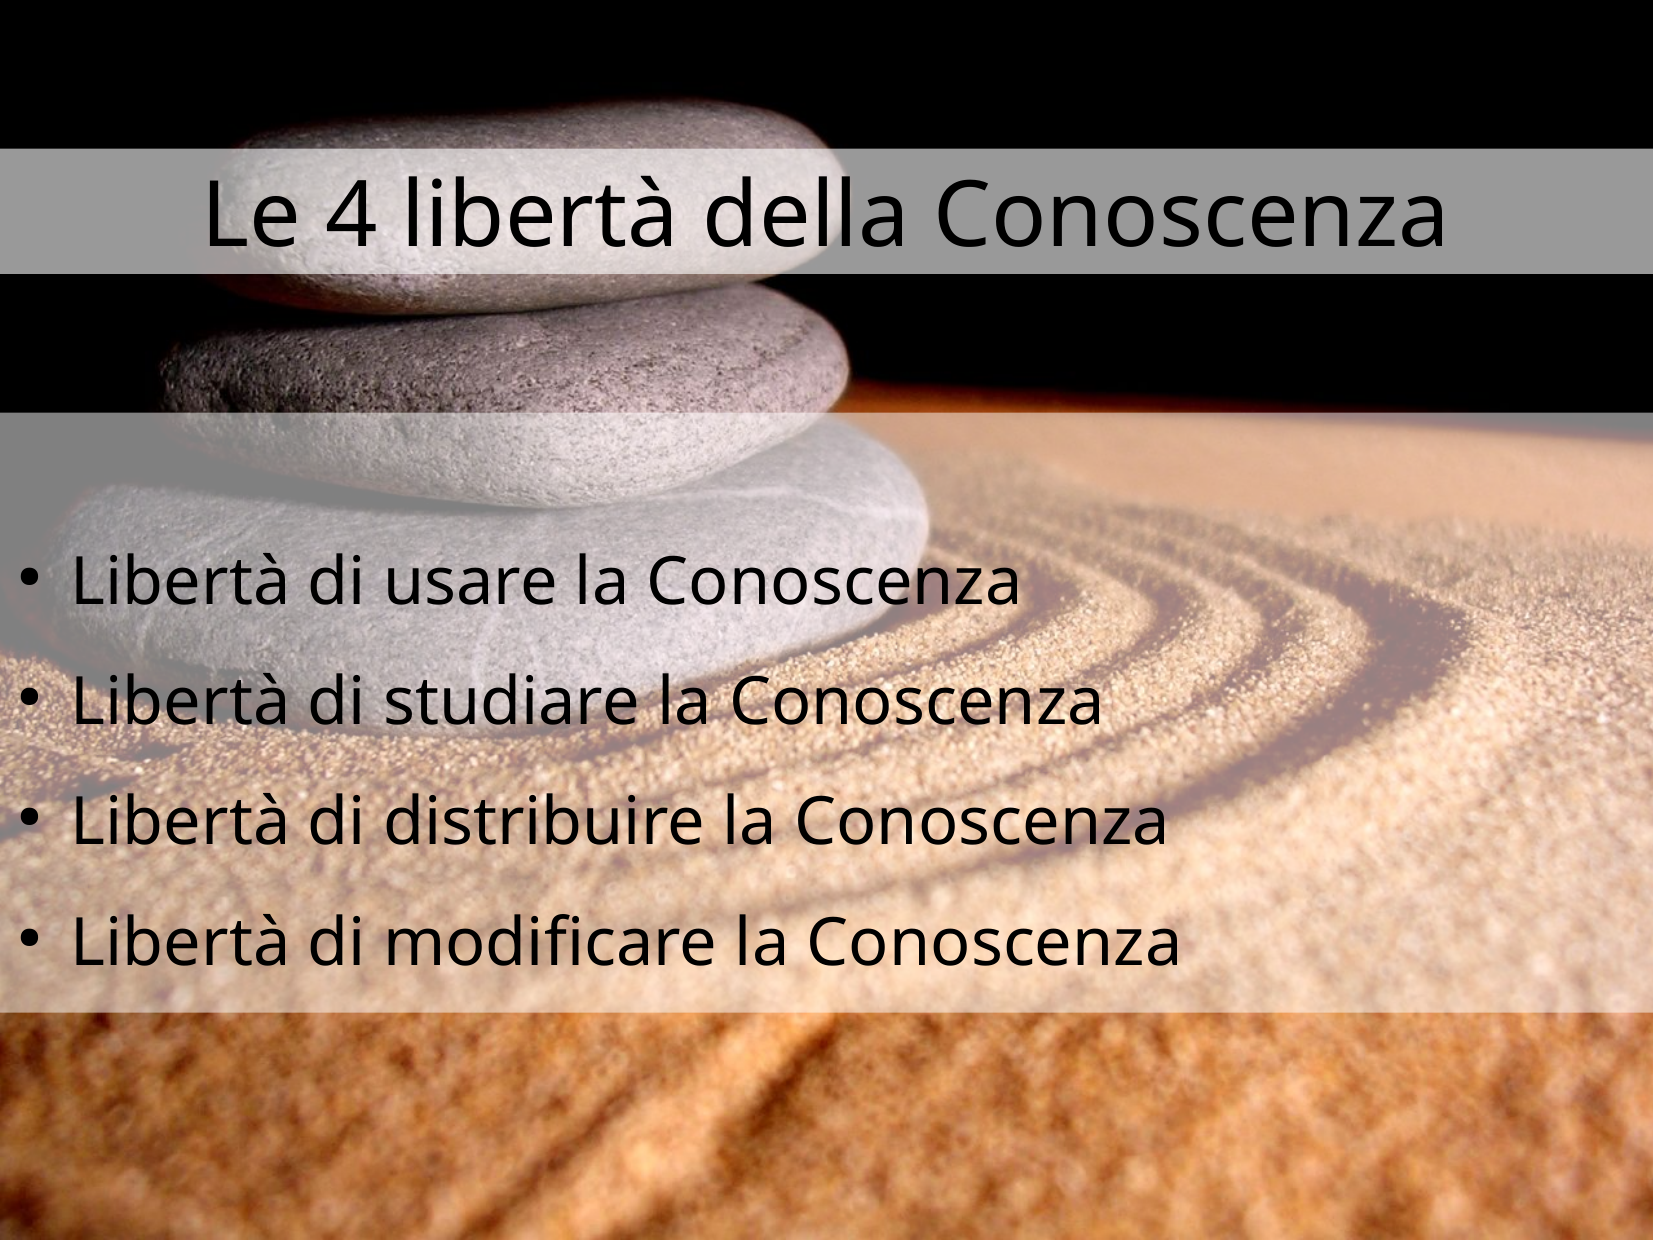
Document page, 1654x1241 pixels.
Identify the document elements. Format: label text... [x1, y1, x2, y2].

picture [0, 274, 1653, 412]
title Le 4 libertà della Conoscenza [0, 159, 1653, 263]
picture [0, 0, 1653, 148]
list Libertà di usare la Conoscenza Libertà di studiare la Conoscenza Libertà di distribuire la Conoscenza Libertà di modificare la Conoscenza [0, 412, 1653, 1013]
picture [0, 1013, 1653, 1241]
